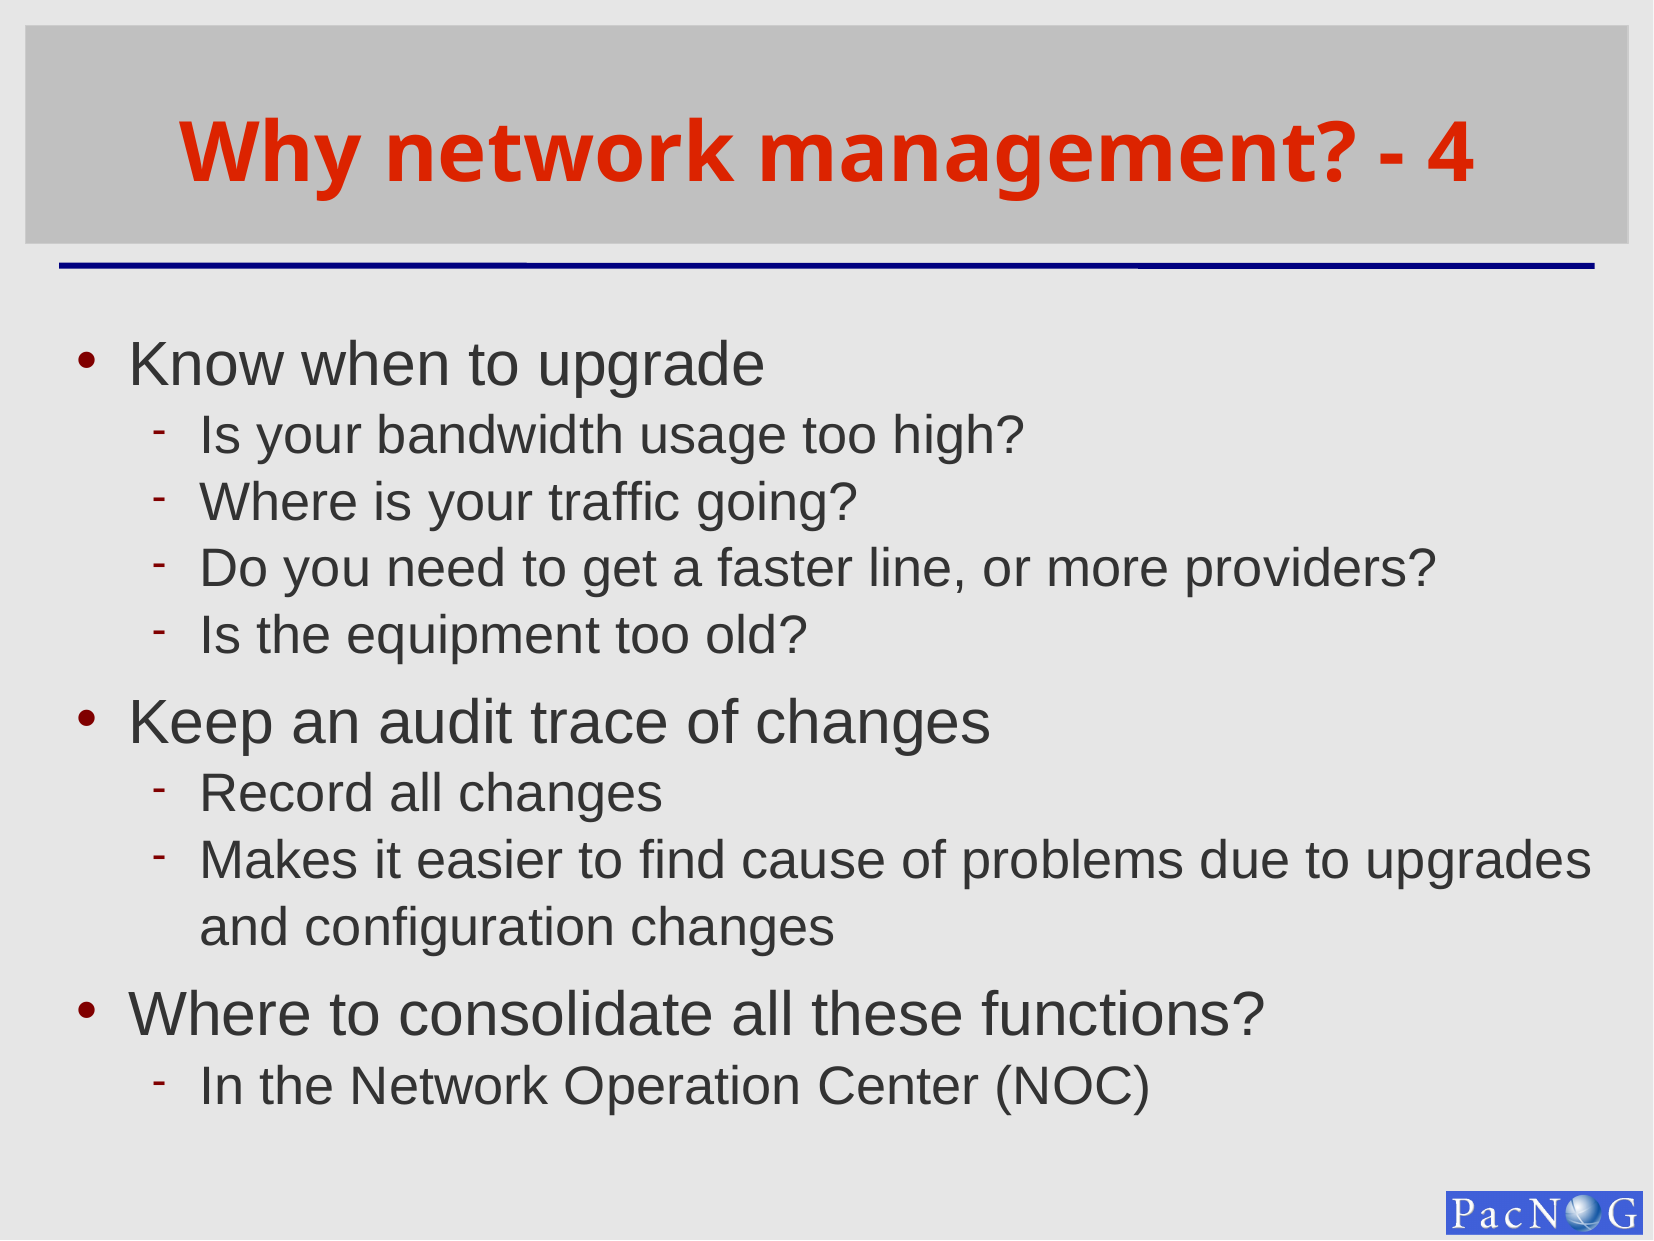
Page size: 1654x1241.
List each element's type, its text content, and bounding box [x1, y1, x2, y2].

title Why network management? - 4 [121, 46, 1534, 254]
list Know when to upgrade Is your bandwidth usage too high? Where is your traffic going? Do you need to get a faster line, or more providers? Is the equipment too old? Keep an audit trace of changes Record all changes Makes it easier to find cause of problems due to upgrades and configuration changes Where to consolidate all these functions? In the Network Operation Center (NOC)‏ [59, 322, 1595, 1202]
picture [1446, 1191, 1643, 1235]
